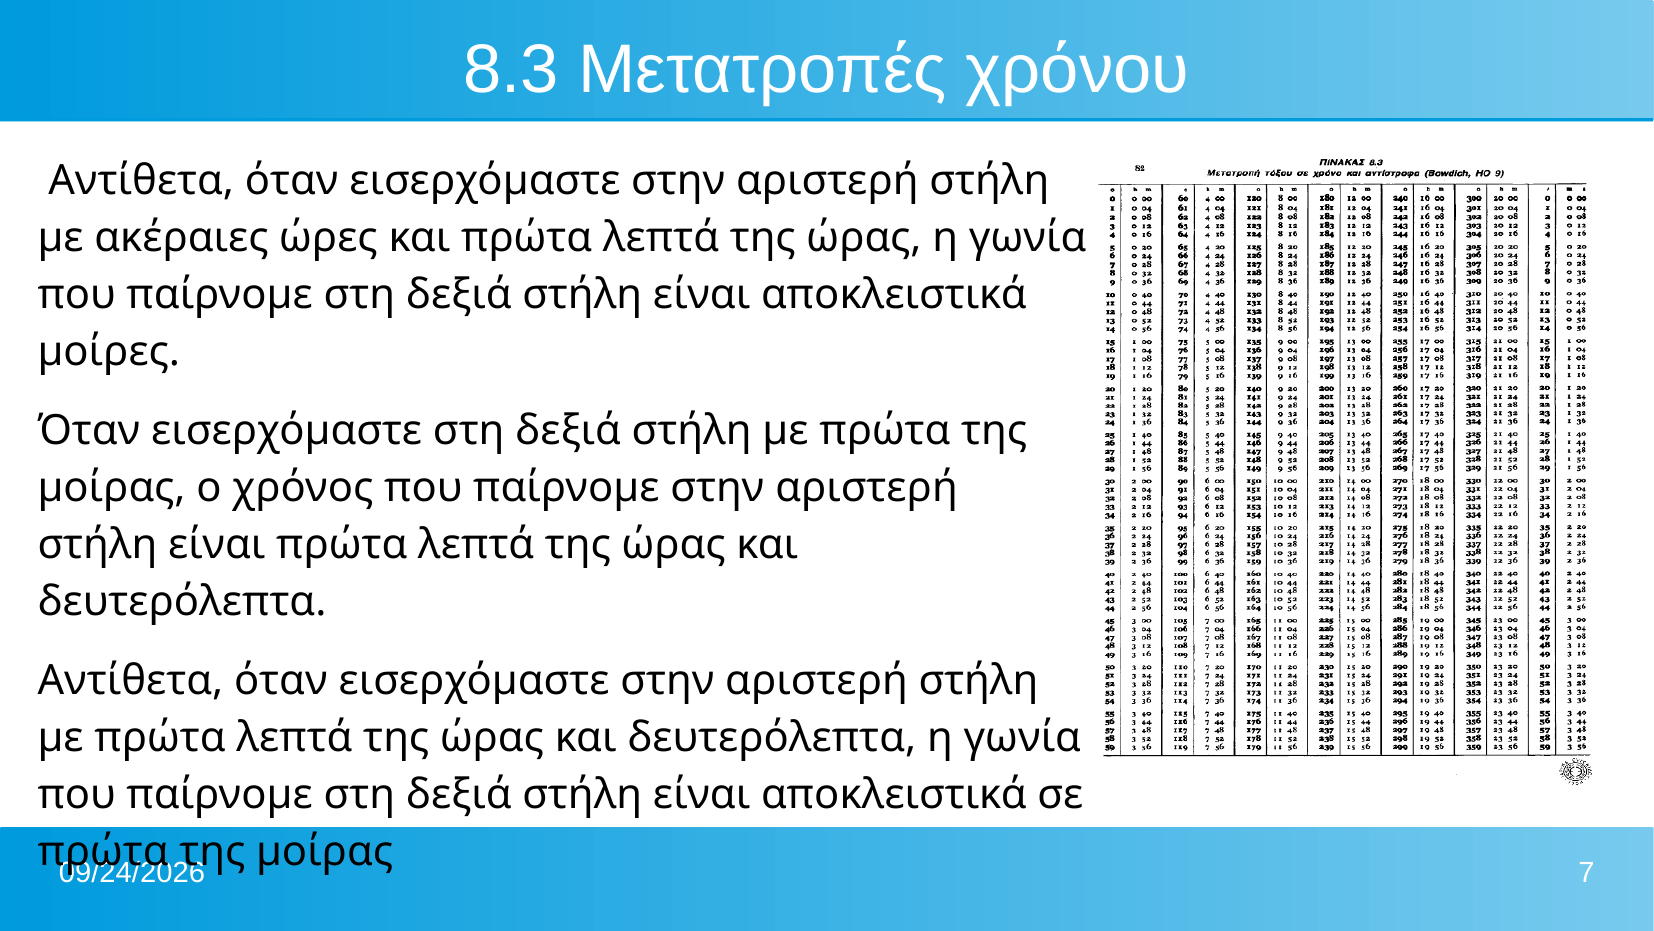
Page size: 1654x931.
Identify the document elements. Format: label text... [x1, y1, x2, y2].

picture [1087, 149, 1595, 788]
title 8.3 Mετατροπές χρόνου [59, 29, 1595, 108]
list Αντίθετα, όταν εισερχόμαστε στην αριστερή στήλη με ακέραιες ώρες και πρώτα λεπτά της ώρας, η γωνία που παίρνομε στη δεξιά στήλη είναι αποκλειστικά μοίρες. Όταν εισερχόμαστε στη δεξιά στήλη με πρώτα της μοίρας, ο χρόνος που παίρνομε στην αριστερή στήλη είναι πρώτα λεπτά της ώρας και δευτερόλεπτα. Αντίθετα, όταν εισερχόμαστε στην αριστερή στήλη με πρώτα λεπτά της ώρας και δευτερόλεπτα, η γωνία που παίρνομε στη δεξιά στήλη είναι αποκλειστικά σε πρώτα της μοίρας [37, 150, 1087, 788]
